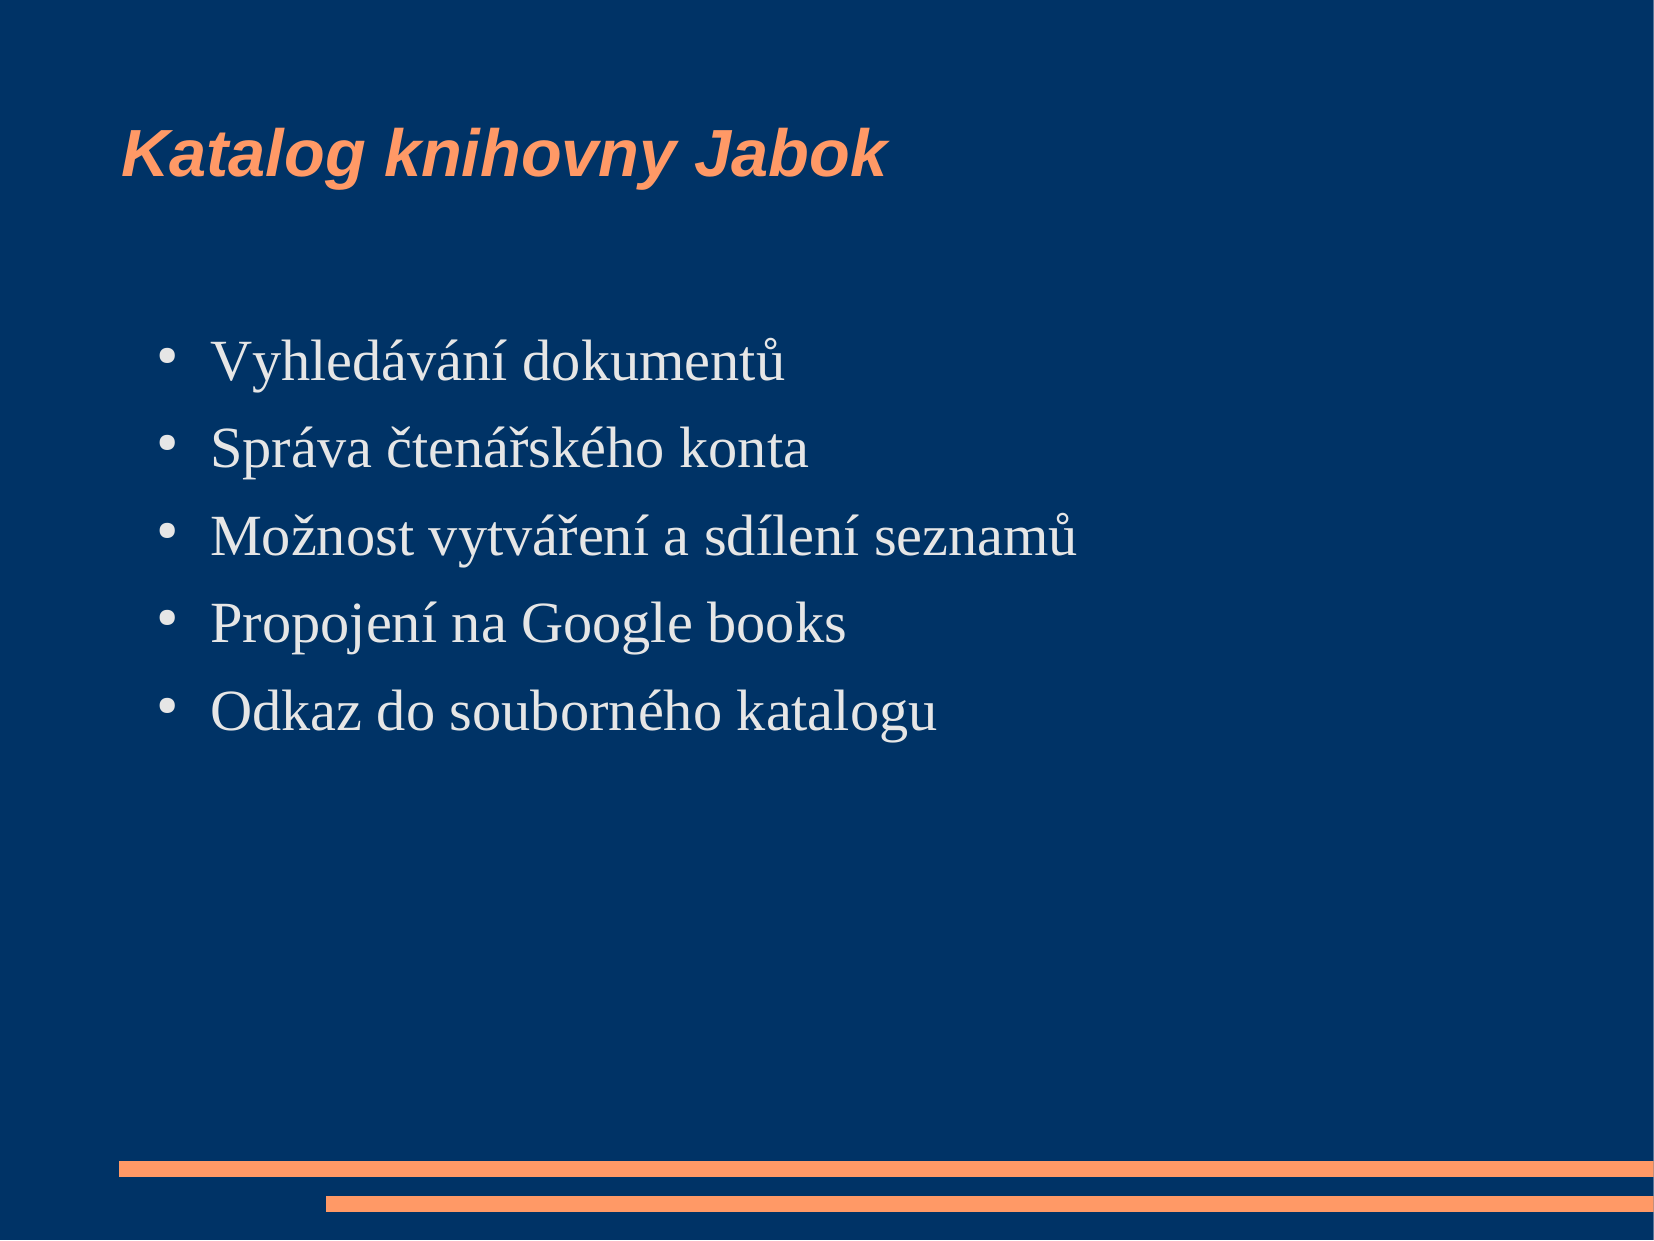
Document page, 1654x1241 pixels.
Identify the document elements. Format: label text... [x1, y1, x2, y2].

list Vyhledávání dokumentů Správa čtenářského konta Možnost vytváření a sdílení seznamů Propojení na Google books Odkaz do souborného katalogu [121, 322, 1561, 1132]
title Katalog knihovny Jabok [121, 46, 1534, 254]
